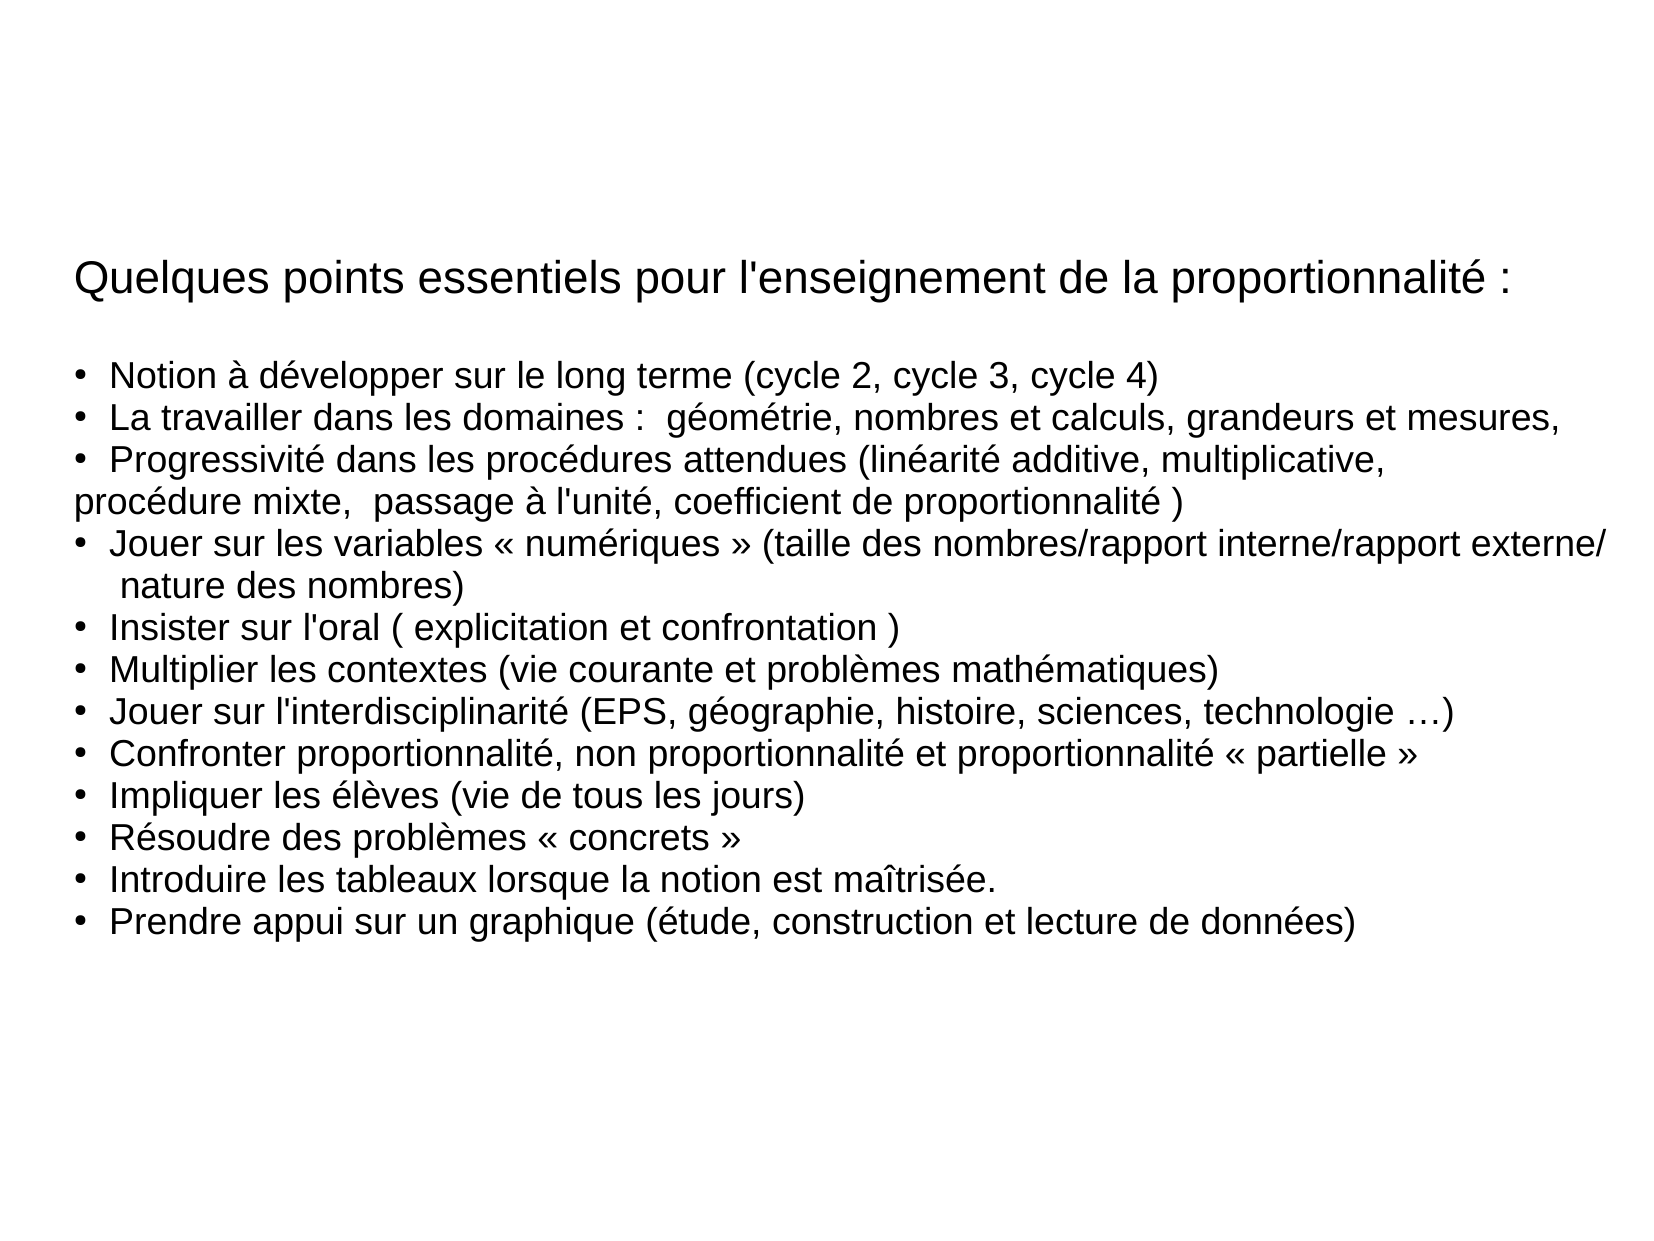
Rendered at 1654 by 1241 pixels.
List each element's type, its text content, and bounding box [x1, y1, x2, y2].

text_box Quelques points essentiels pour l'enseignement de la proportionnalité : Notion à développer sur le long terme (cycle 2, cycle 3, cycle 4) La travailler dans les domaines : géométrie, nombres et calculs, grandeurs et mesures, Progressivité dans les procédures attendues (linéarité additive, multiplicative, procédure mixte, passage à l'unité, coefficient de proportionnalité ) Jouer sur les variables « numériques » (taille des nombres/rapport interne/rapport externe/ nature des nombres) Insister sur l'oral ( explicitation et confrontation ) Multiplier les contextes (vie courante et problèmes mathématiques) Jouer sur l'interdisciplinarité (EPS, géographie, histoire, sciences, technologie …) Confronter proportionnalité, non proportionnalité et proportionnalité « partielle » Impliquer les élèves (vie de tous les jours) Résoudre des problèmes « concrets » Introduire les tableaux lorsque la notion est maîtrisée. Prendre appui sur un graphique (étude, construction et lecture de données) [59, 188, 1625, 993]
